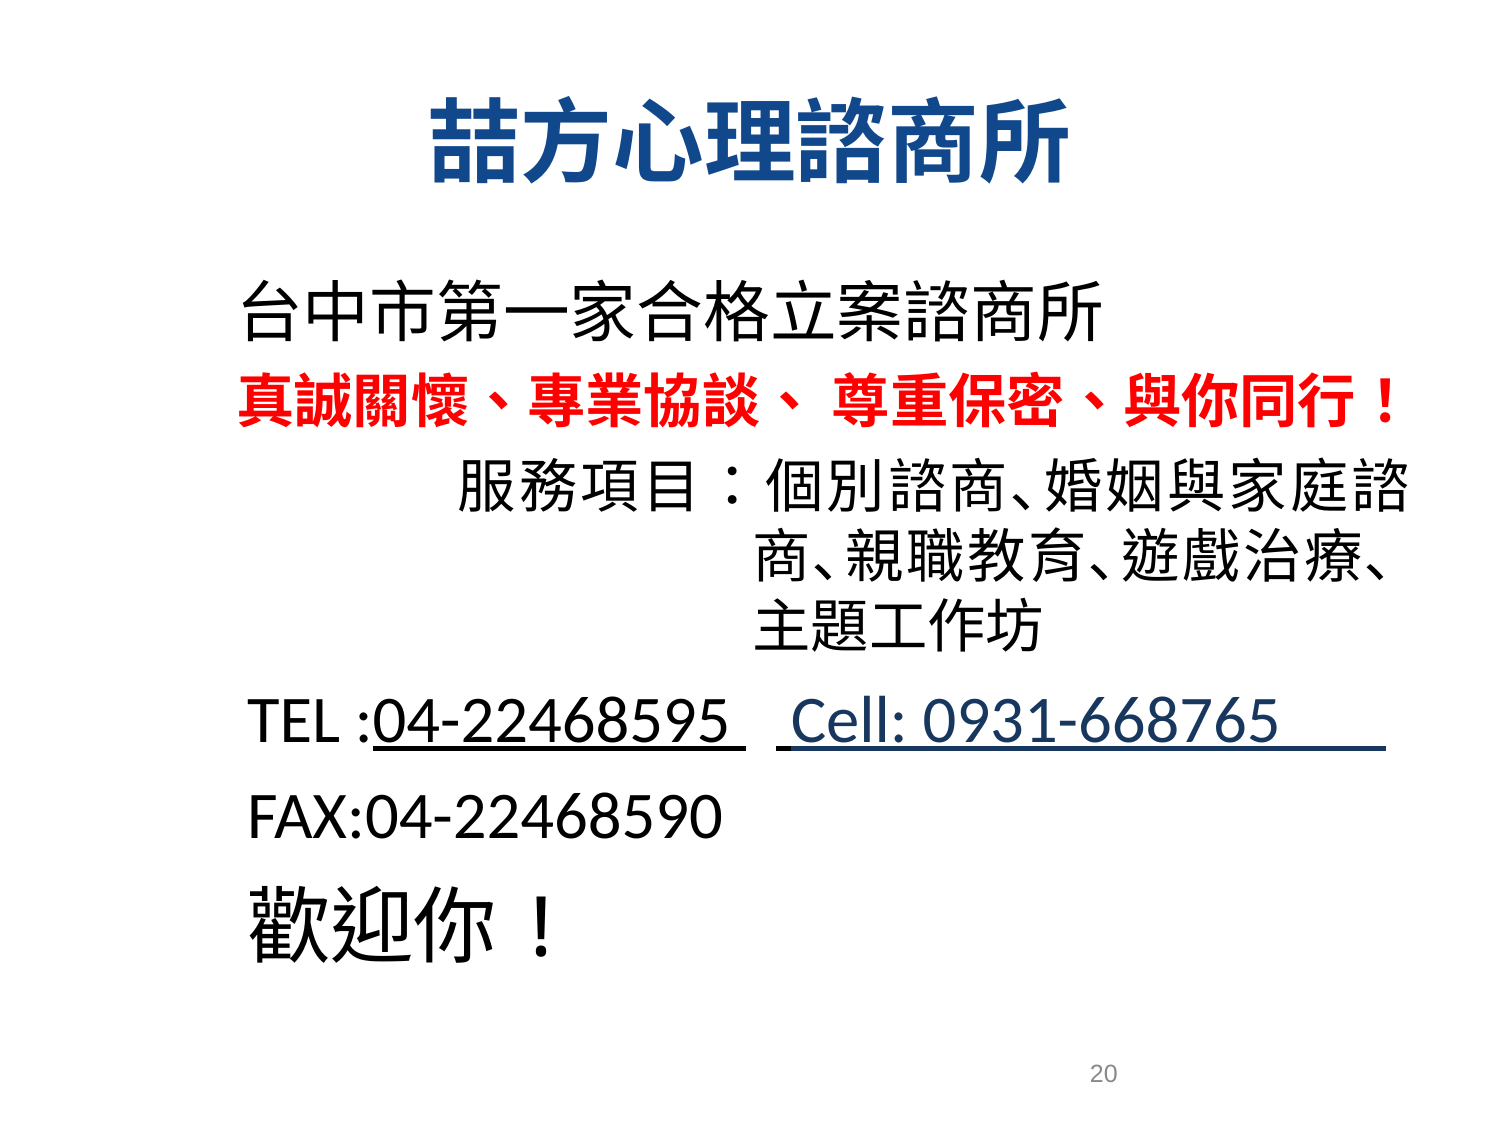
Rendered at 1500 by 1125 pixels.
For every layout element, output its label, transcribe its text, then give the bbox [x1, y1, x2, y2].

title 喆方心理諮商所 [75, 45, 1426, 233]
list 台中市第一家合格立案諮商所 真誠關懷、專業協談、 尊重保密、與你同行！ 服務項目：個別諮商､婚姻與家庭諮商､親職教育､遊戲治療､ 主題工作坊 TEL :04-22468595 Cell: 0931-668765 FAX:04-22468590 歡迎你! [147, 262, 1426, 1005]
text_box [1074, 1042, 1426, 1103]
